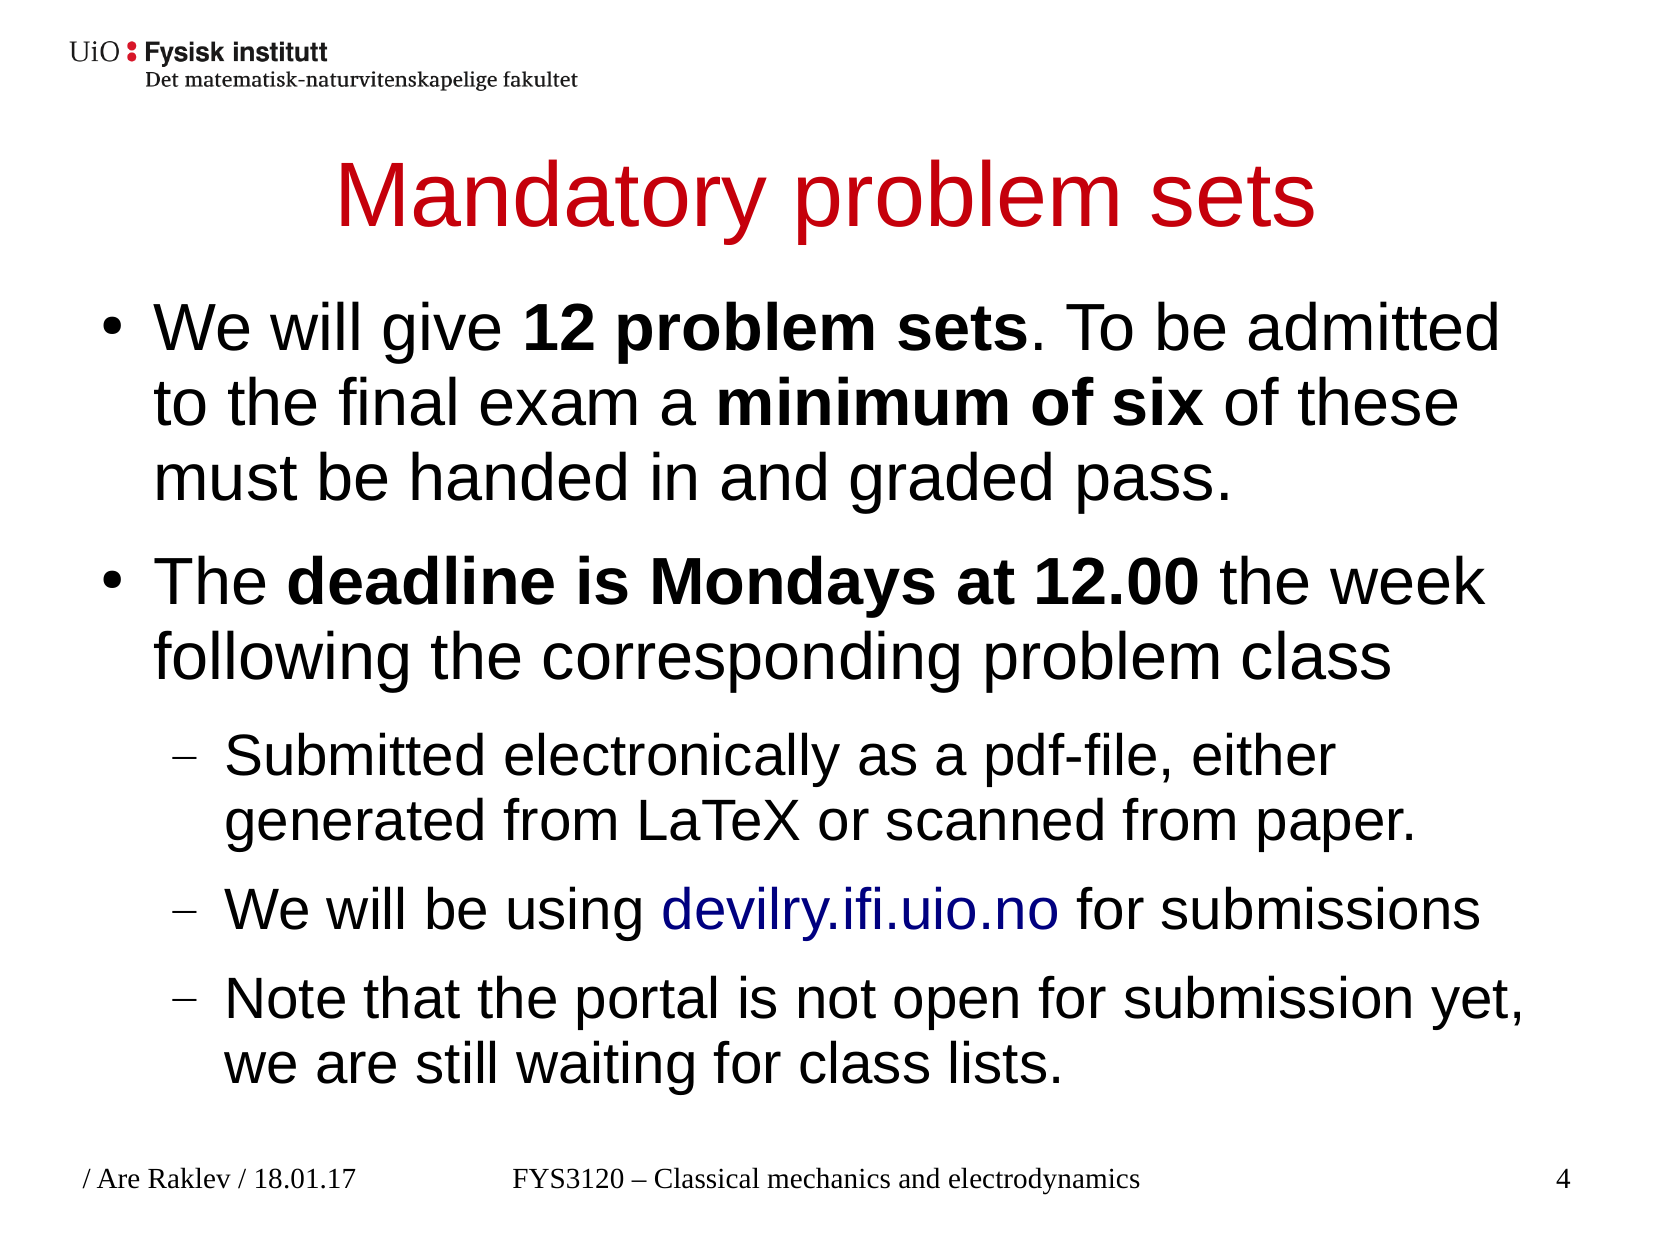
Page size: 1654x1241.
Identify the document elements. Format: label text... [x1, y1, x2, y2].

picture [68, 37, 581, 93]
title Mandatory problem sets [82, 90, 1571, 290]
list We will give 12 problem sets. To be admitted to the final exam a minimum of six of these must be handed in and graded pass. The deadline is Mondays at 12.00 the week following the corresponding problem class Submitted electronically as a pdf-file, either generated from LaTeX or scanned from paper. We will be using devilry.ifi.uio.no for submissions Note that the portal is not open for submission yet, we are still waiting for class lists. [82, 290, 1571, 1095]
